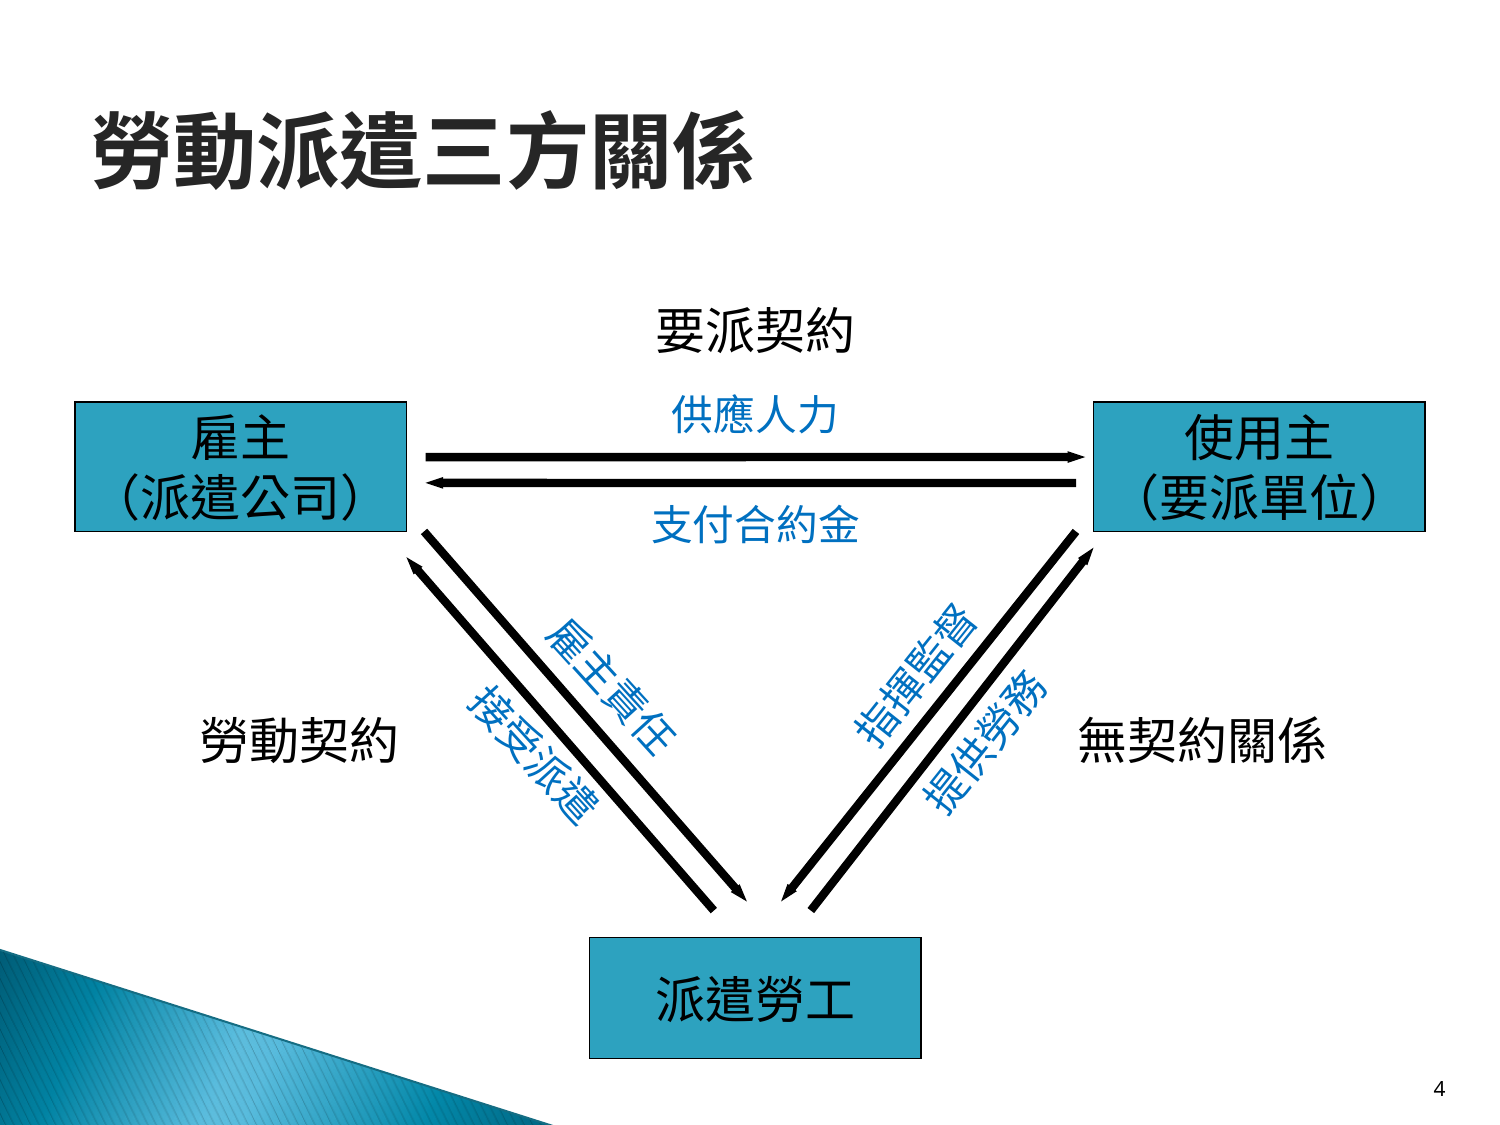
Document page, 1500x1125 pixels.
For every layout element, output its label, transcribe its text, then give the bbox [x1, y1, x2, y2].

text_box 勞動契約 [164, 702, 435, 781]
text_box 雇主 （派遣公司） [75, 402, 407, 531]
text_box 提供勞務 [874, 612, 1098, 874]
text_box 使用主 （要派單位） [1093, 402, 1425, 531]
text_box [1418, 1051, 1479, 1112]
text_box 派遣勞工 [590, 937, 921, 1059]
text_box 供應人力 [620, 381, 891, 450]
text_box 支付合約金 [620, 491, 891, 559]
text_box 勞動派遣三方關係 [75, 91, 1426, 279]
text_box 要派契約 [620, 291, 891, 370]
text_box 接受派遣 [416, 627, 656, 882]
text_box 無契約關係 [1058, 702, 1346, 781]
text_box 雇主責任 [493, 558, 733, 813]
text_box 指揮監督 [801, 542, 1029, 806]
